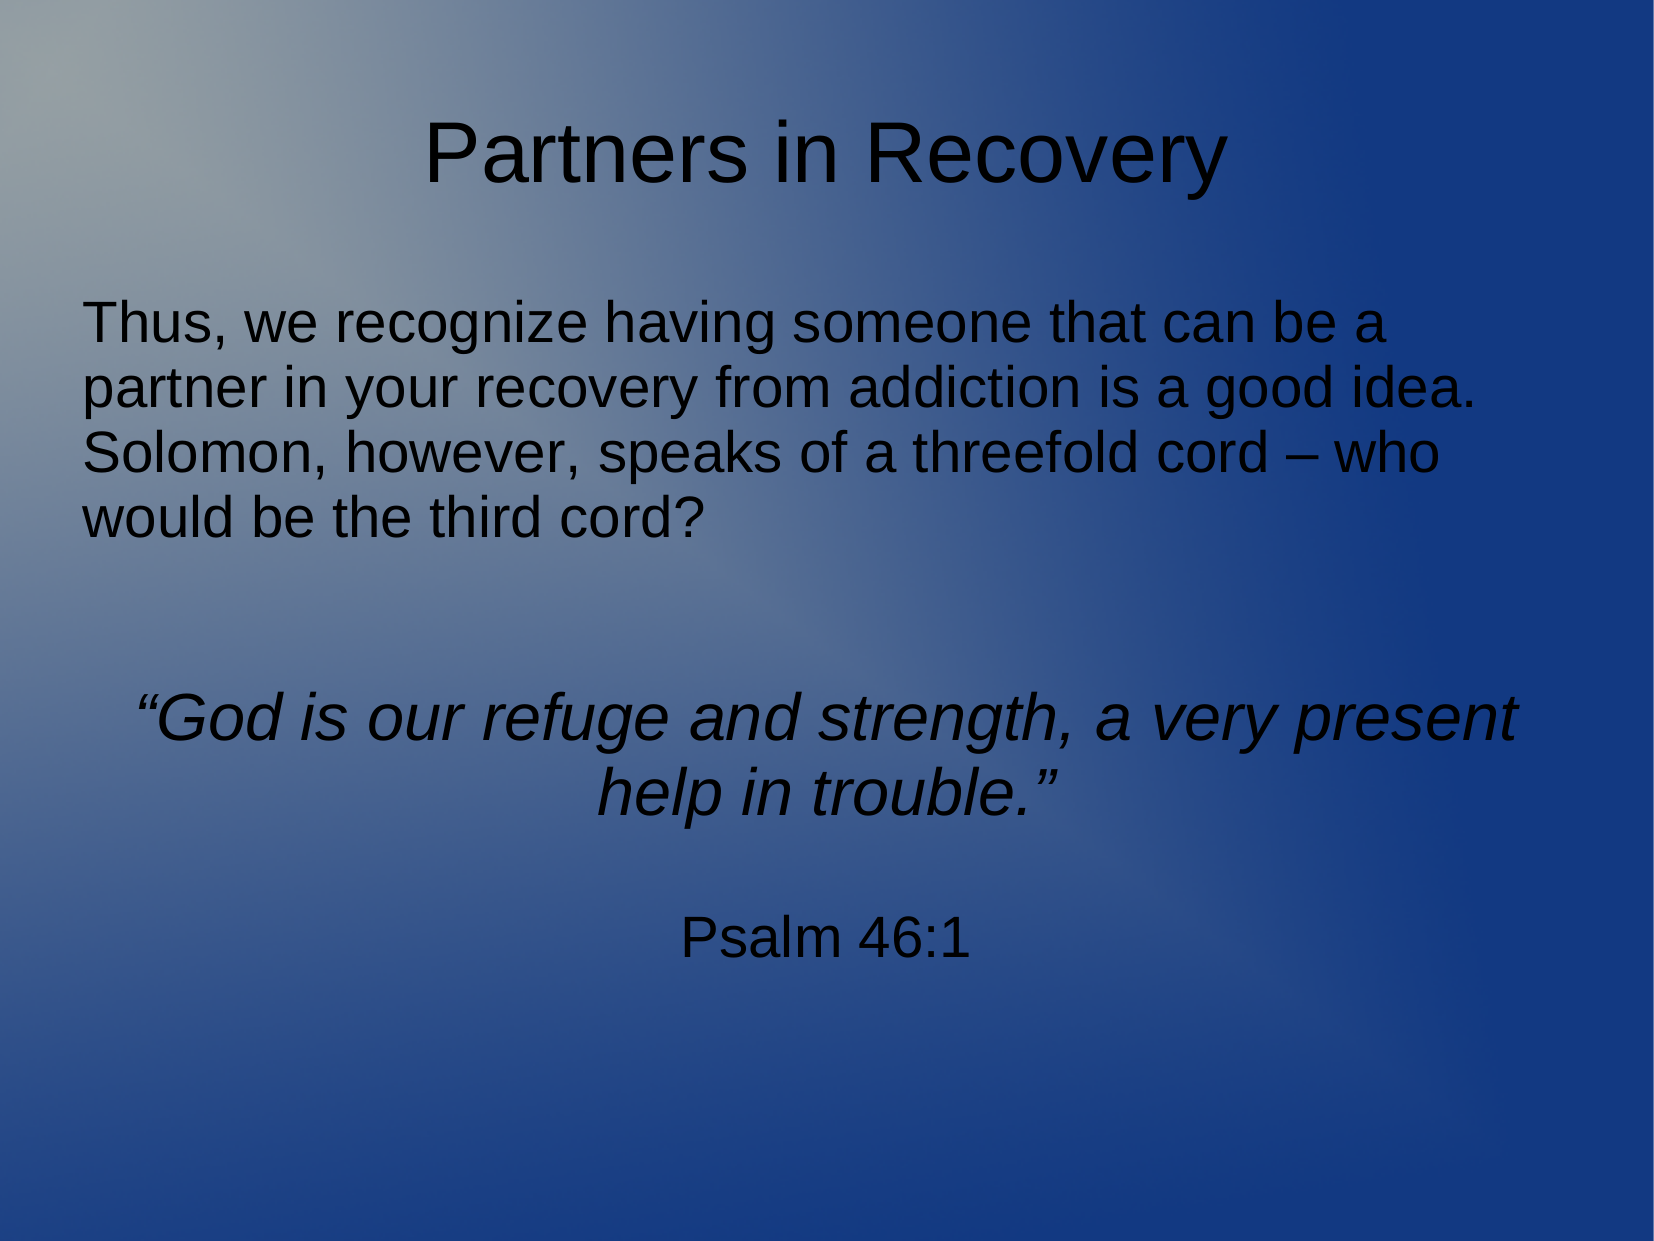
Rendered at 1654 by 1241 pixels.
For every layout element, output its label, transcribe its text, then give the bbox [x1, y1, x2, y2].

subtitle Thus, we recognize having someone that can be a partner in your recovery from addiction is a good idea. Solomon, however, speaks of a threefold cord – who would be the third cord? “God is our refuge and strength, a very present help in trouble.” Psalm 46:1 [82, 290, 1571, 1241]
picture [0, 0, 1654, 1241]
title Partners in Recovery [82, 49, 1571, 257]
